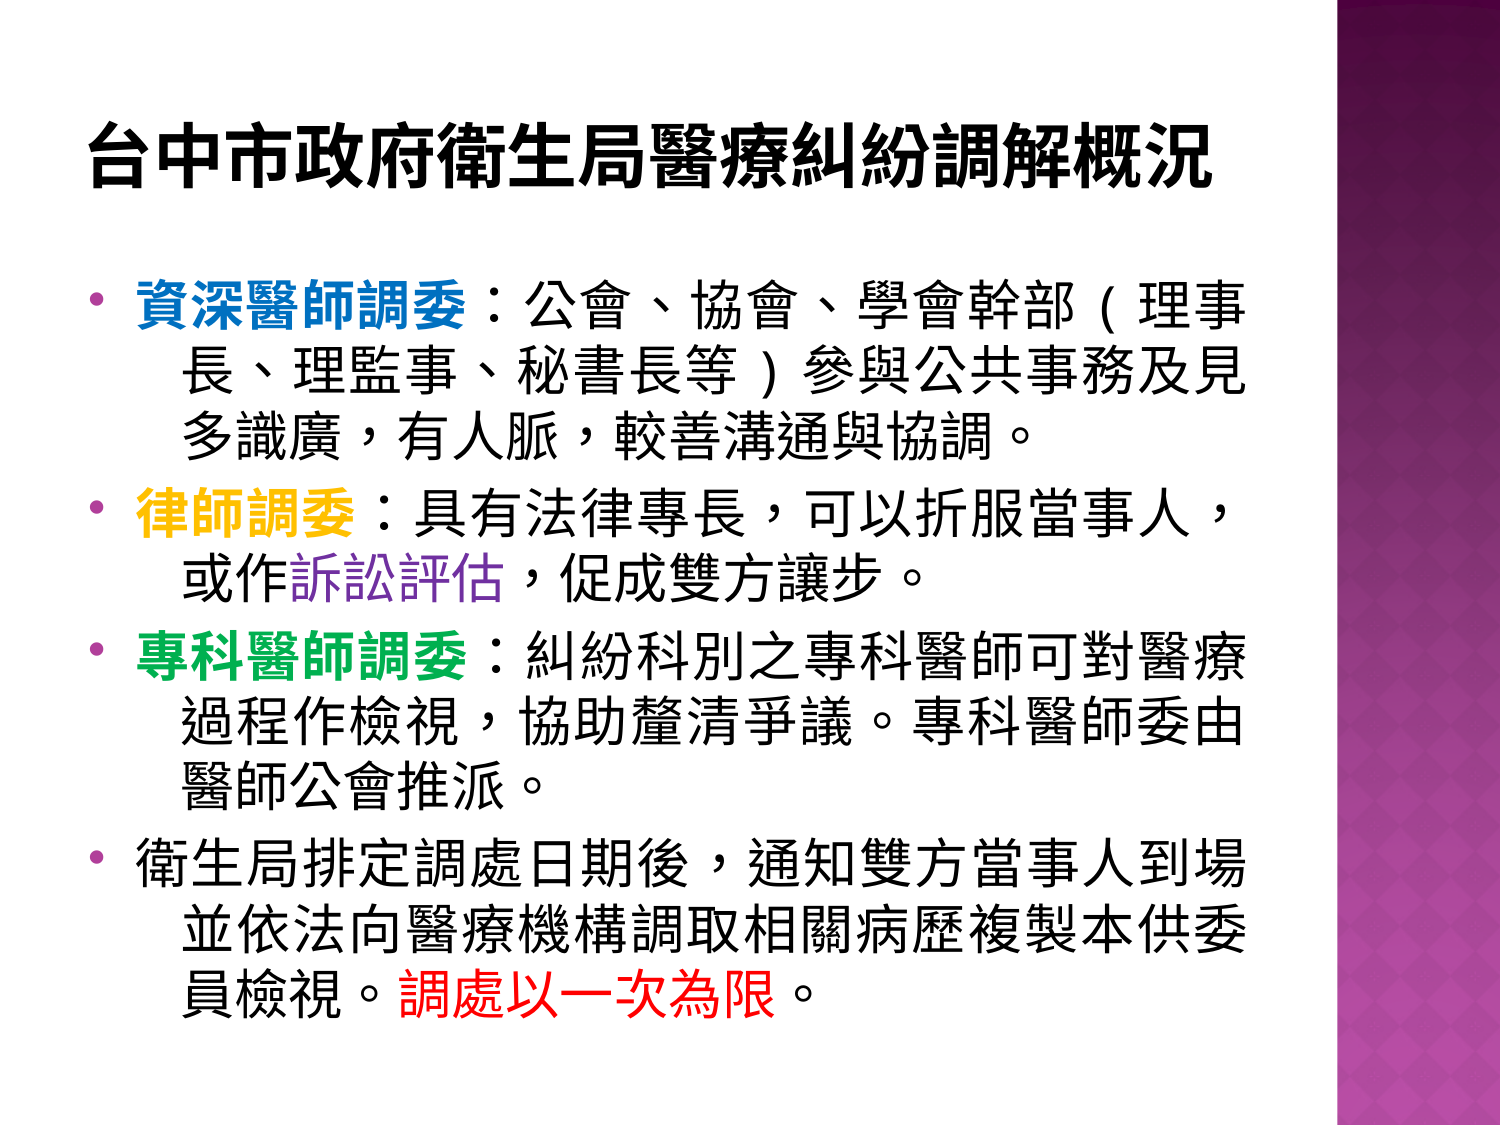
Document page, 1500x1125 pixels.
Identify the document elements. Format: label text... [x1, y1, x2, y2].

title 台中市政府衛生局醫療糾紛調解概況 [75, 90, 1263, 197]
list 資深醫師調委：公會、協會、學會幹部(理事長、理監事、秘書長等)參與公共事務及見多識廣，有人脈，較善溝通與協調。 律師調委：具有法律專長，可以折服當事人，或作訴訟評估，促成雙方讓步。 專科醫師調委：糾紛科別之專科醫師可對醫療過程作檢視，協助釐清爭議。專科醫師委由醫師公會推派。 衛生局排定調處日期後，通知雙方當事人到場並依法向醫療機構調取相關病歷複製本供委員檢視。調處以一次為限。 [75, 264, 1263, 1060]
